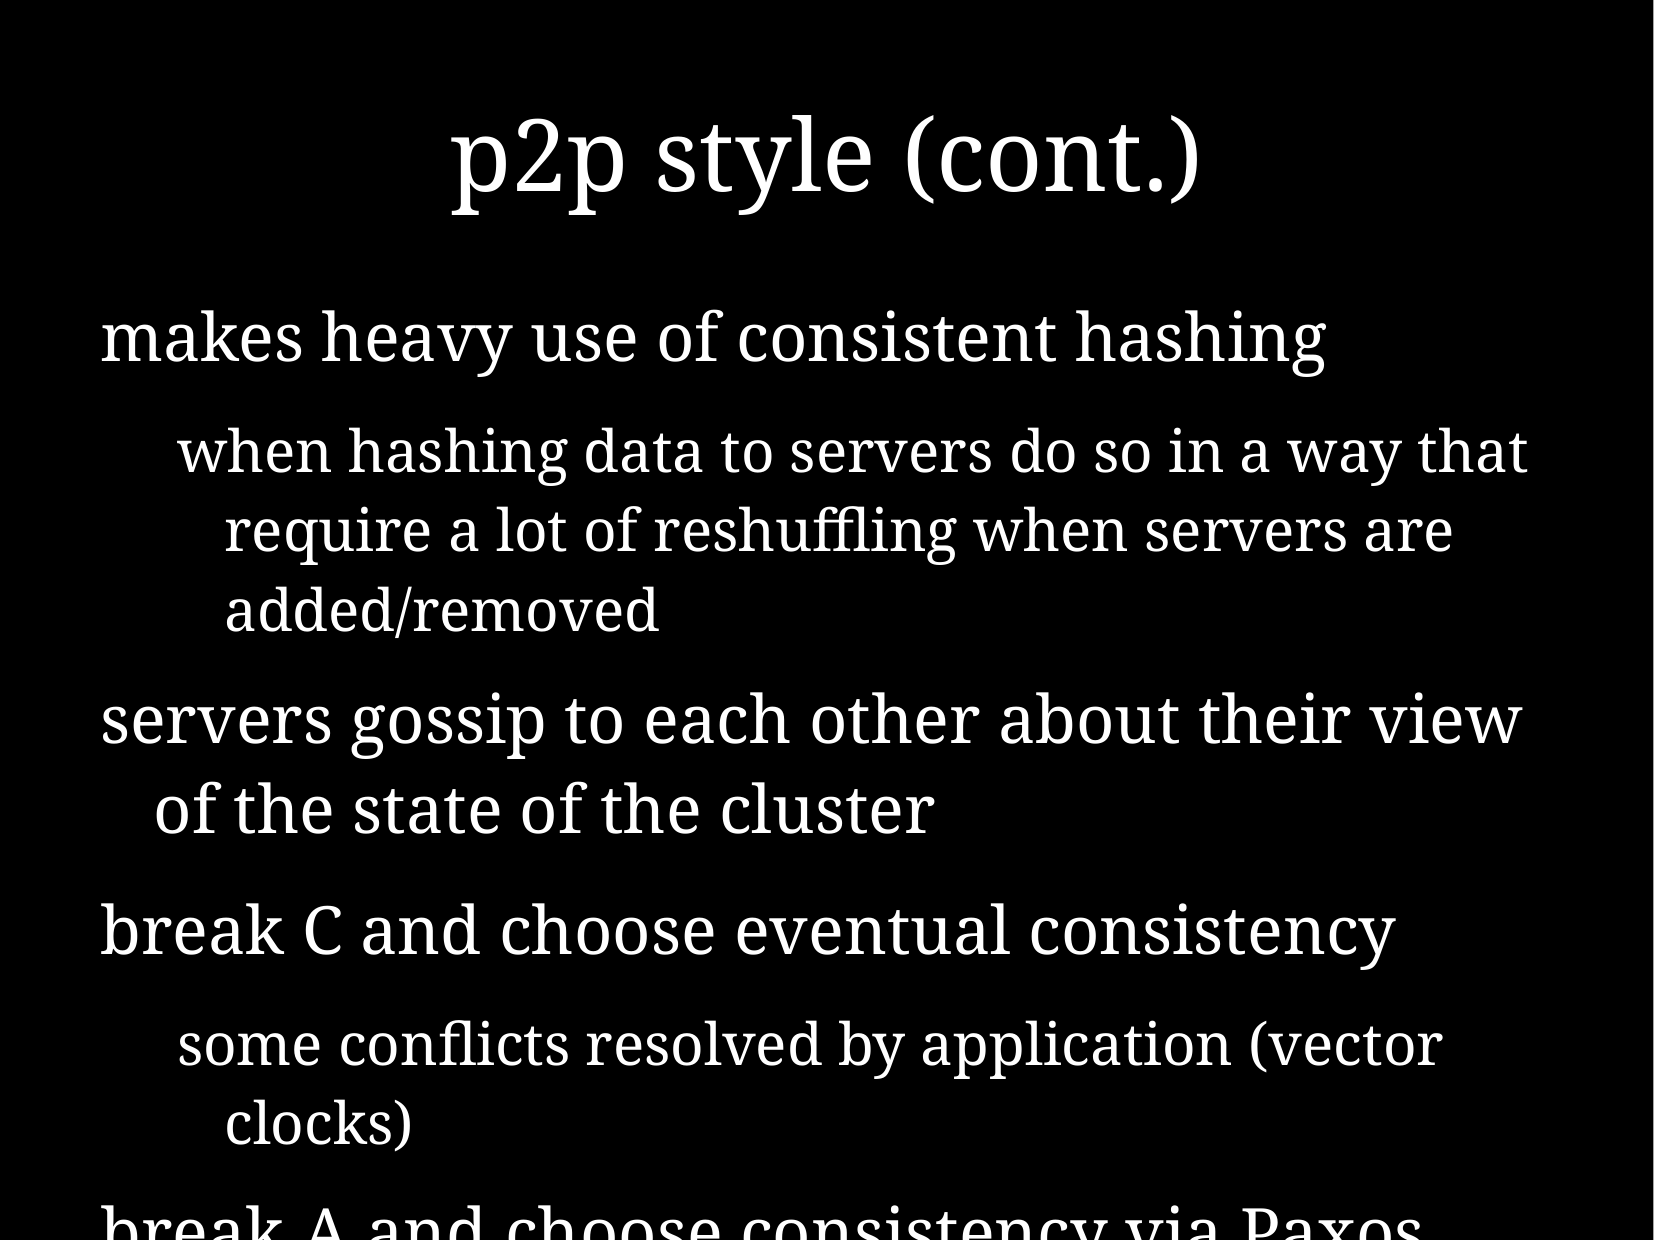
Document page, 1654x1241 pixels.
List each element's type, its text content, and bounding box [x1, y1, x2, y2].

list makes heavy use of consistent hashing when hashing data to servers do so in a way that require a lot of reshuffling when servers are added/removed servers gossip to each other about their view of the state of the cluster break C and choose eventual consistency some conflicts resolved by application (vector clocks) break A and choose consistency via Paxos google's chubby lock manager is a good example [82, 290, 1571, 1136]
title p2p style (cont.) [82, 49, 1571, 257]
